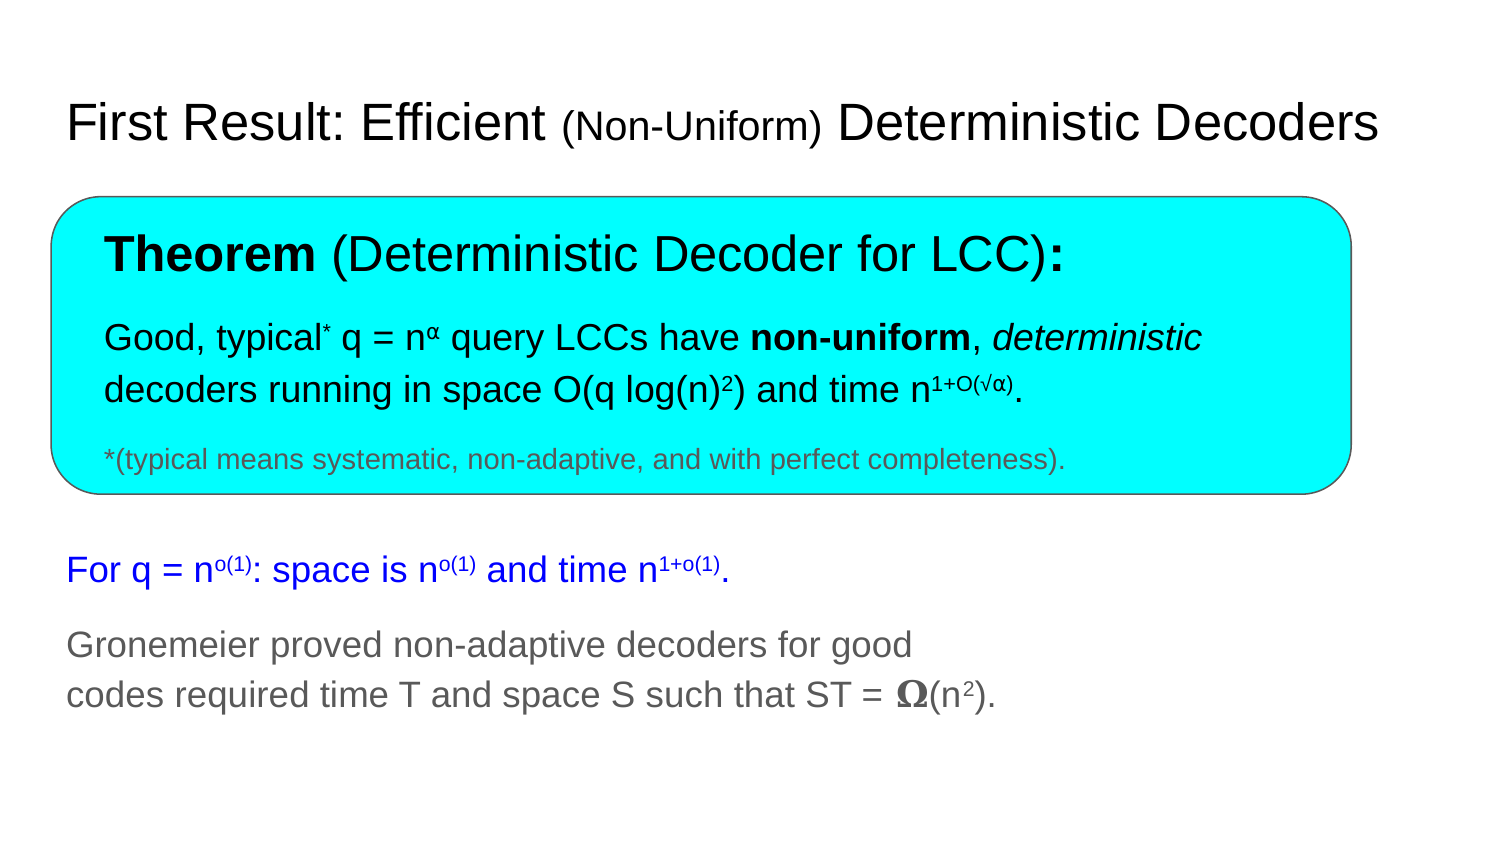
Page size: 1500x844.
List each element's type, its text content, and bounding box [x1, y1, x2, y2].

text_box [51, 198, 89, 493]
list Theorem (Deterministic Decoder for LCC): Good, typical* q = n⍺ query LCCs have non-uniform, deterministic decoders running in space O(q log(n)2) and time n1+O(√⍺). *(typical means systematic, non-adaptive, and with perfect completeness). [89, 196, 1299, 495]
title First Result: Efficient (Non-Uniform) Deterministic Decoders [51, 72, 1449, 167]
list For q = no(1): space is no(1) and time n1+o(1). Gronemeier proved non-adaptive decoders for good codes required time T and space S such that ST = 𝛀(n2). [51, 523, 1024, 747]
text_box [1299, 196, 1352, 495]
